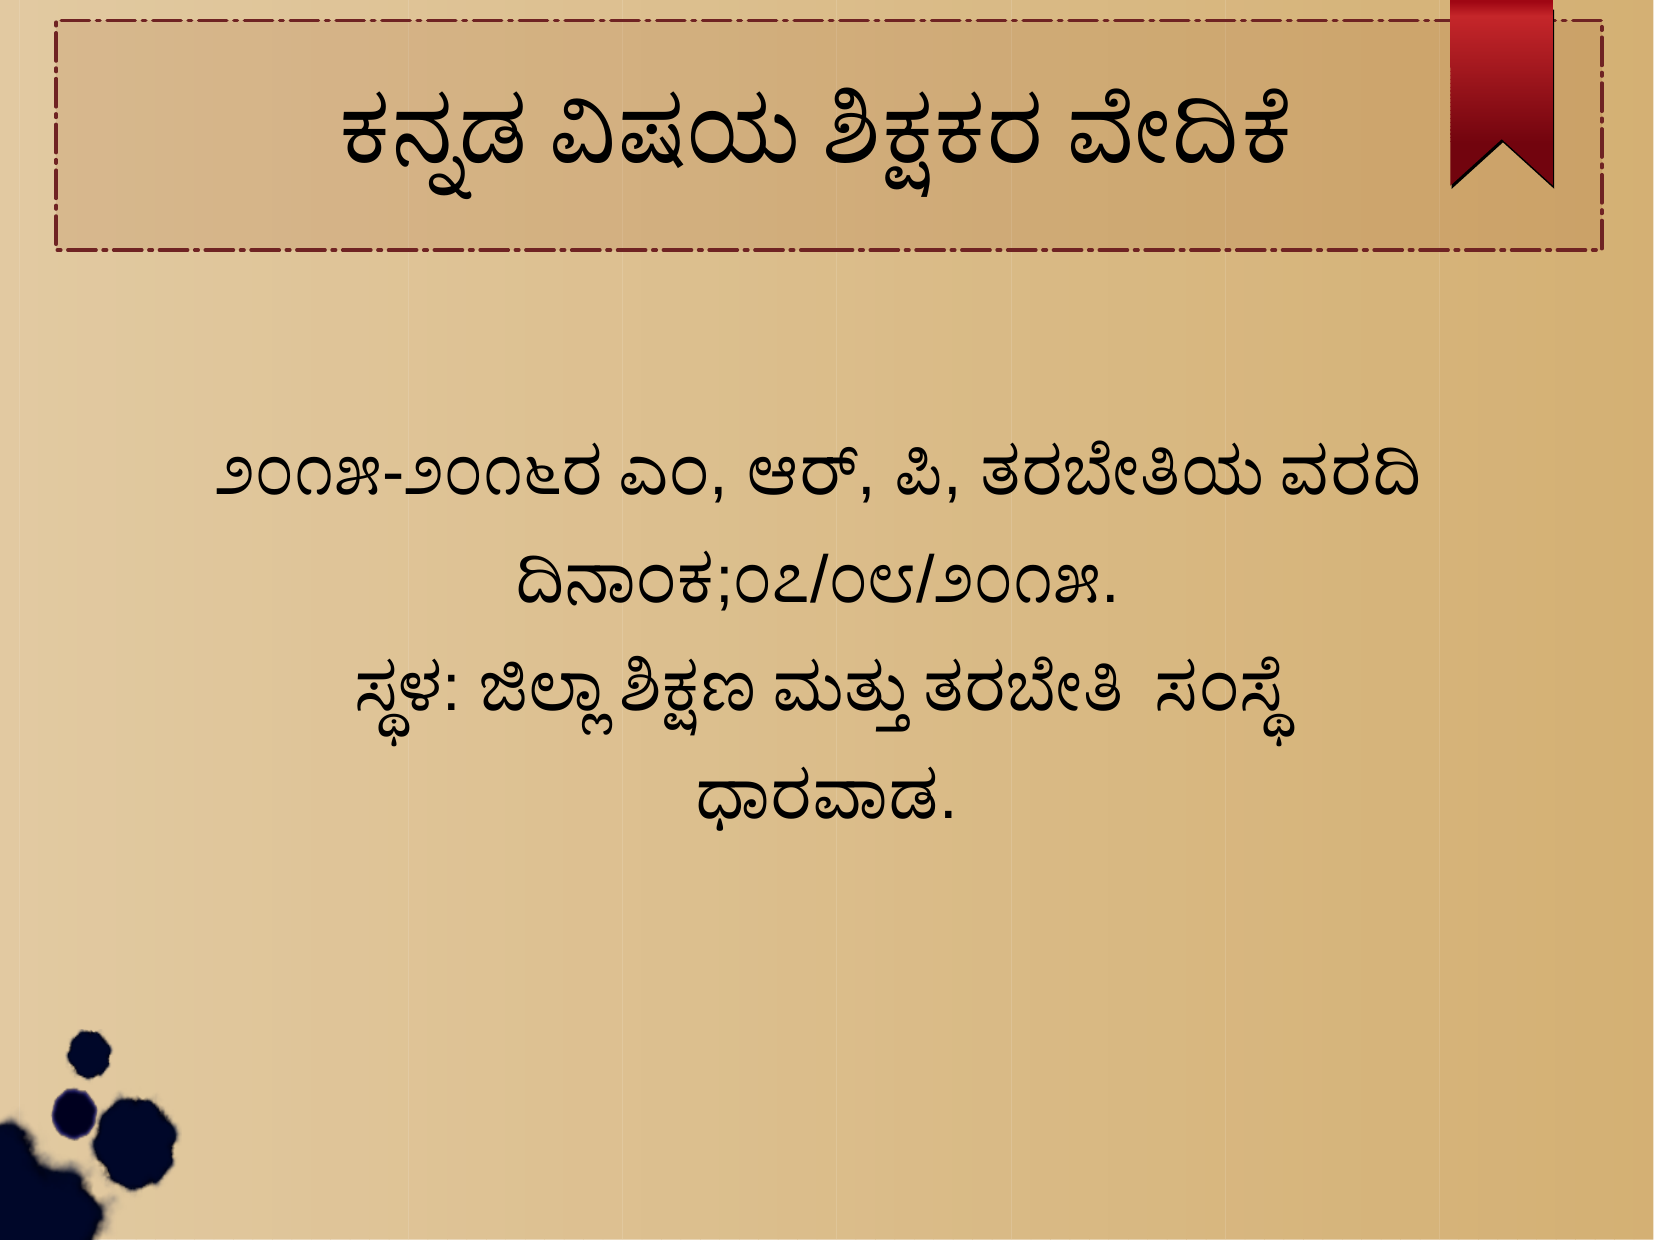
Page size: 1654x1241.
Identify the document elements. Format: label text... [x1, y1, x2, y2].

subtitle ೨೦೧೫-೨೦೧೬ರ ಎಂ, ಆರ್, ಪಿ, ತರಬೇತಿಯ ವರದಿ ದಿನಾಂಕ;೦೭/೦೮/೨೦೧೫. ಸ್ಥಳ: ಜಿಲ್ಲಾ ಶಿಕ್ಷಣ ಮತ್ತು ತರಬೇತಿ ಸಂಸ್ಥೆ ಧಾರವಾಡ. [82, 290, 1571, 1010]
title ಕನ್ನಡ ವಿಷಯ ಶಿಕ್ಷಕರ ವೇದಿಕೆ [82, 49, 1571, 257]
